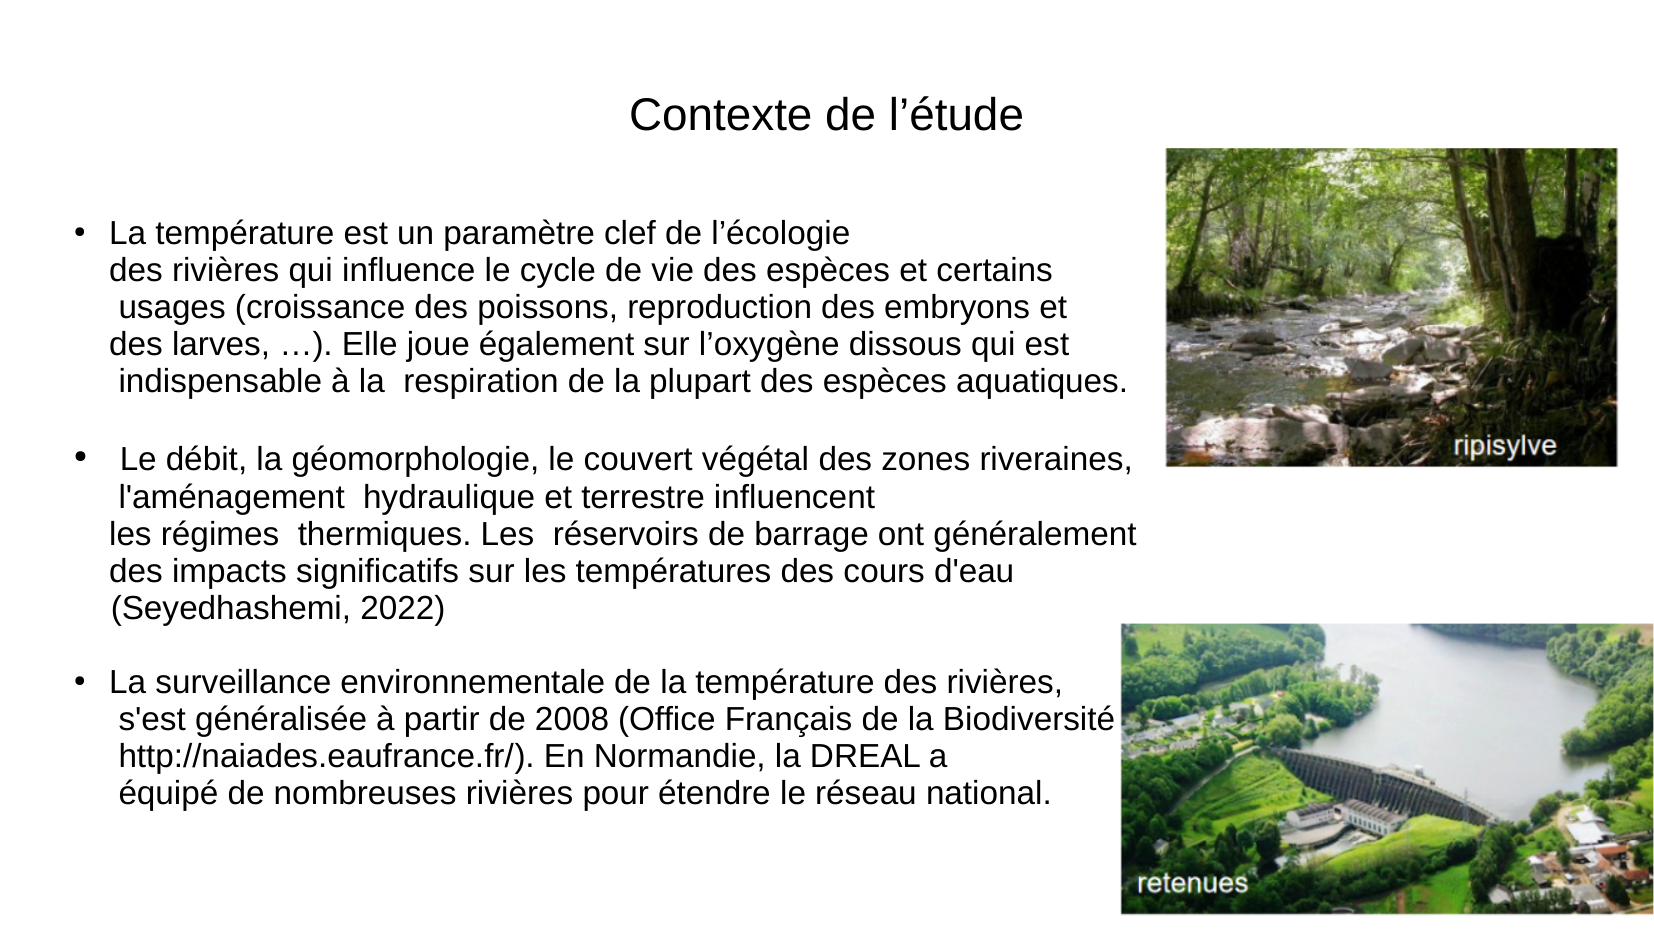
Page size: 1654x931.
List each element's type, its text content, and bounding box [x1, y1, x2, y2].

title Contexte de l’étude [82, 37, 1571, 193]
picture [1114, 620, 1654, 919]
text_box La température est un paramètre clef de l’écologie des rivières qui influence le cycle de vie des espèces et certains usages (croissance des poissons, reproduction des embryons et des larves, …). Elle joue également sur l’oxygène dissous qui est indispensable à la respiration de la plupart des espèces aquatiques. Le débit, la géomorphologie, le couvert végétal des zones riveraines, l'aménagement hydraulique et terrestre influencent les régimes thermiques. Les réservoirs de barrage ont généralement des impacts significatifs sur les températures des cours d'eau (Seyedhashemi, 2022) La surveillance environnementale de la température des rivières, s'est généralisée à partir de 2008 (Office Français de la Biodiversité http://naiades.eaufrance.fr/). En Normandie, la DREAL a équipé de nombreuses rivières pour étendre le réseau national. [59, 206, 1163, 931]
picture [1162, 147, 1624, 468]
